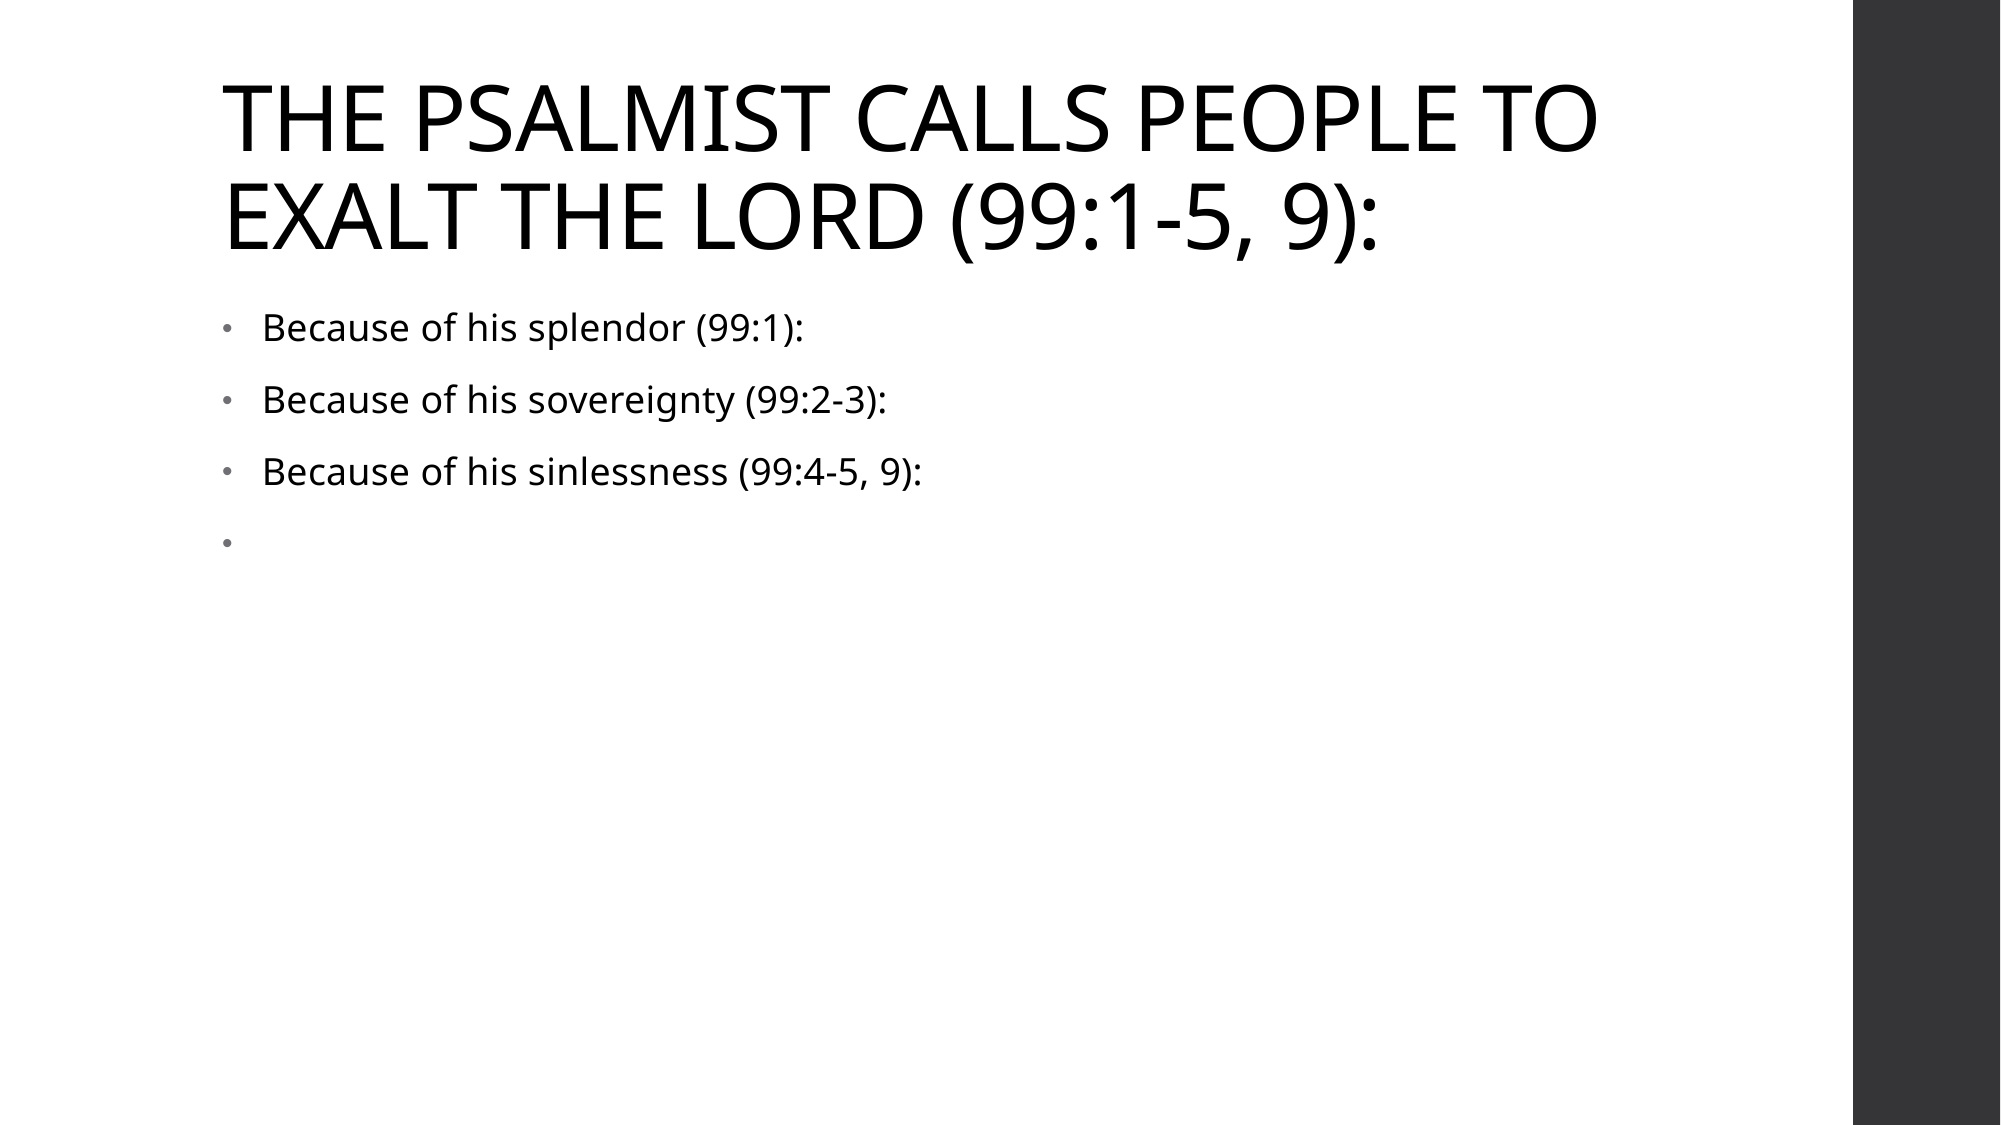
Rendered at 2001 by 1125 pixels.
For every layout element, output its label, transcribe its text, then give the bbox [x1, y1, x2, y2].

list Because of his splendor (99:1): Because of his sovereignty (99:2-3): Because of his sinlessness (99:4-5, 9): [206, 299, 1617, 1014]
title THE PSALMIST CALLS PEOPLE TO EXALT THE LORD (99:1-5, 9): [206, 60, 1797, 278]
